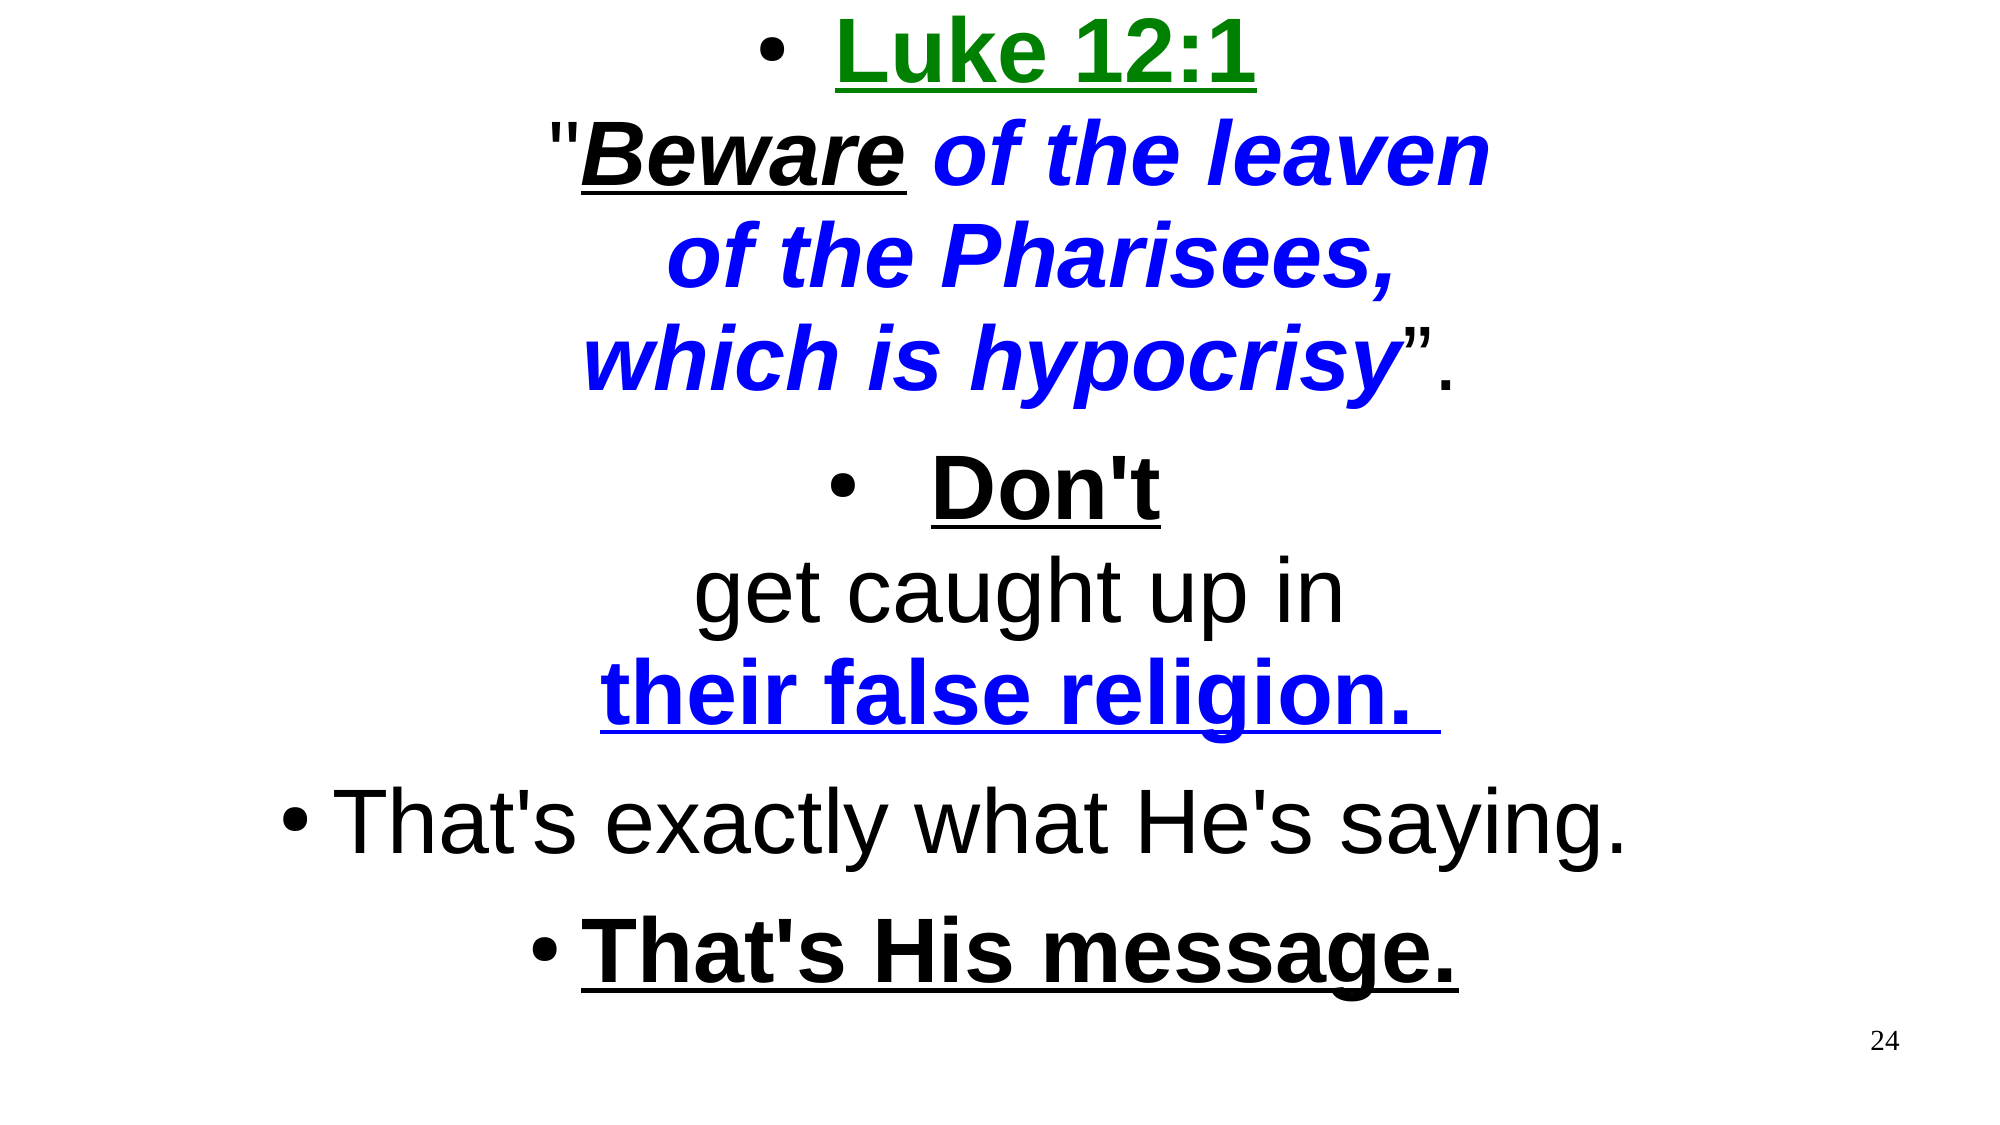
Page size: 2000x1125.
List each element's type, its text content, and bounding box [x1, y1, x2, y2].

list Luke 12:1 "Beware of the leaven of the Pharisees, which is hypocrisy”. Don't get caught up in their false religion. That's exactly what He's saying. That's His message. [0, 0, 1996, 1123]
